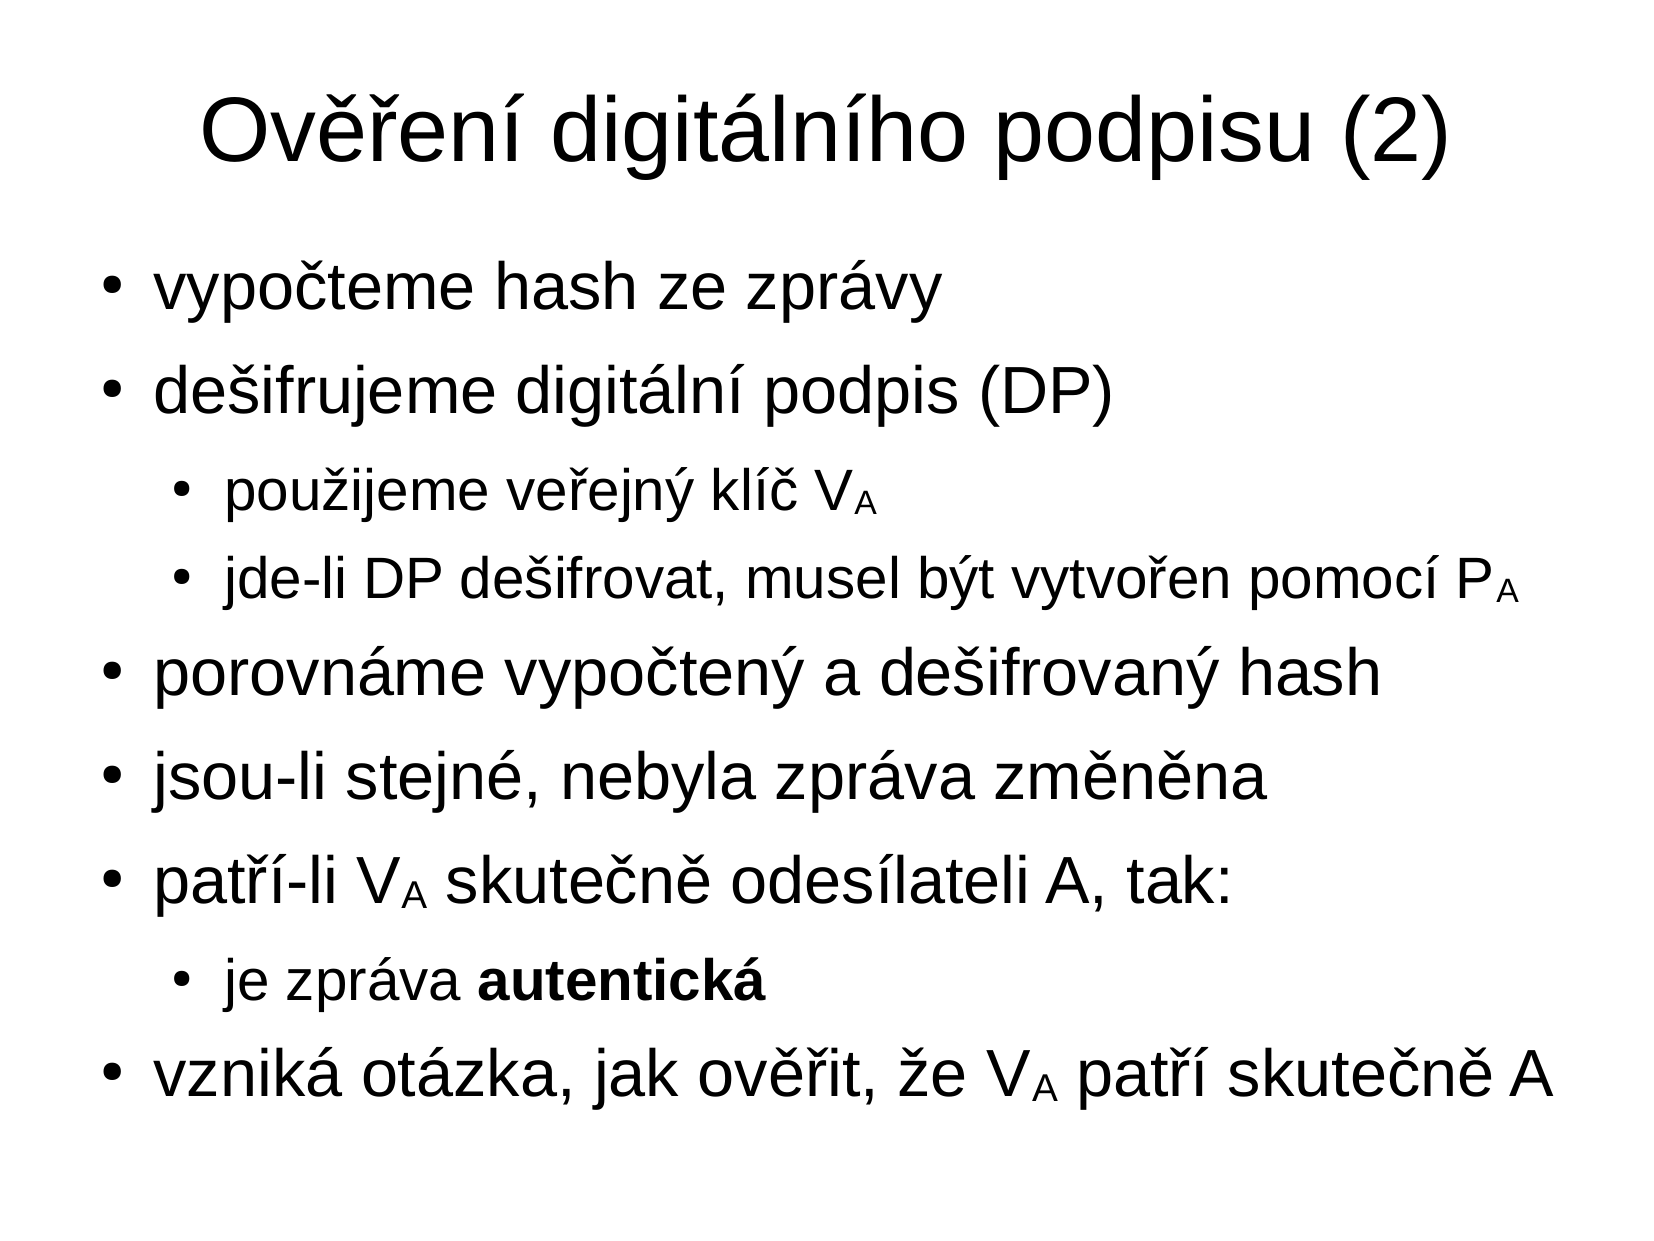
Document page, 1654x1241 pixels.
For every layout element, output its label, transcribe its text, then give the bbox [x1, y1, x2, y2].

title Ověření digitálního podpisu (2) [82, 25, 1571, 233]
list vypočteme hash ze zprávy dešifrujeme digitální podpis (DP) použijeme veřejný klíč VA jde-li DP dešifrovat, musel být vytvořen pomocí PA porovnáme vypočtený a dešifrovaný hash jsou-li stejné, nebyla zpráva změněna patří-li VA skutečně odesílateli A, tak: je zpráva autentická vzniká otázka, jak ověřit, že VA patří skutečně A [82, 248, 1571, 1194]
